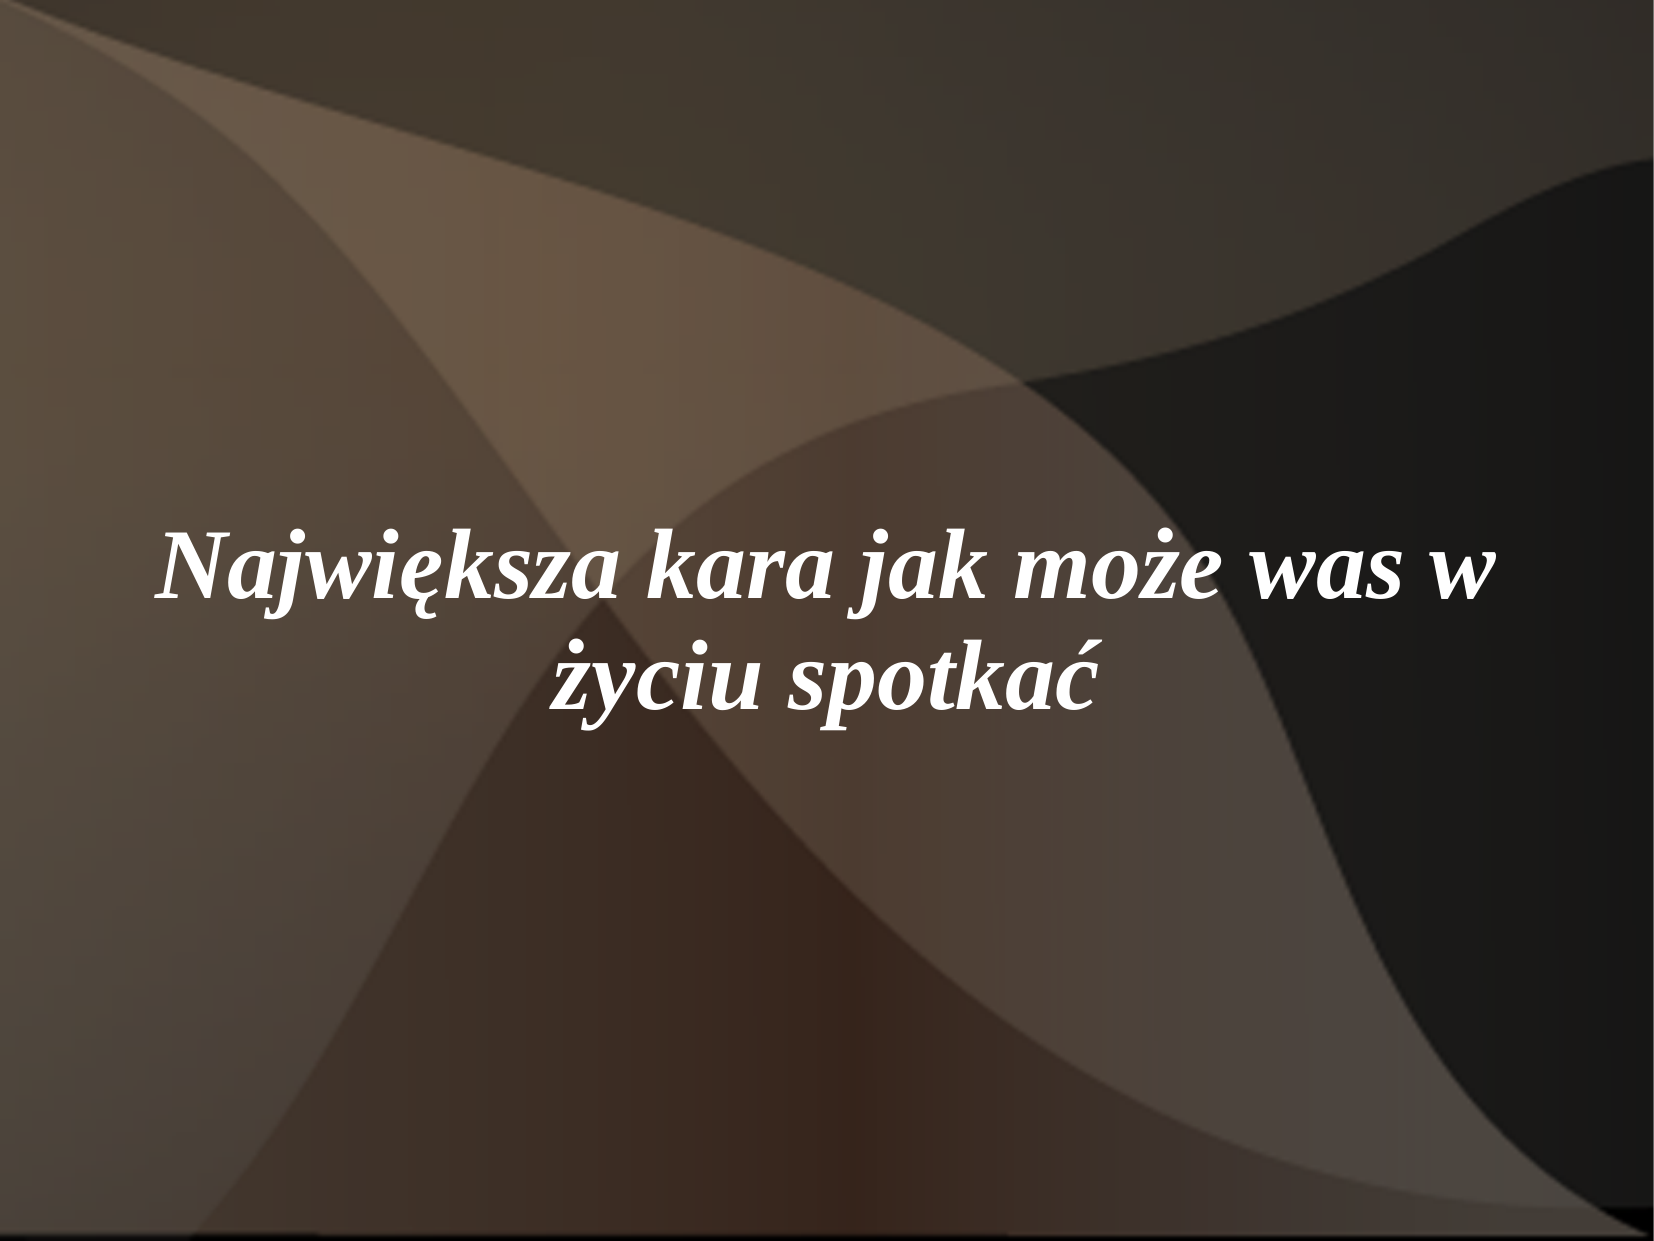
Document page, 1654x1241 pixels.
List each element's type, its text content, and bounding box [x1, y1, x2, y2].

title Największa kara jak może was w życiu spotkać [82, 509, 1571, 731]
picture [0, 0, 1654, 1241]
